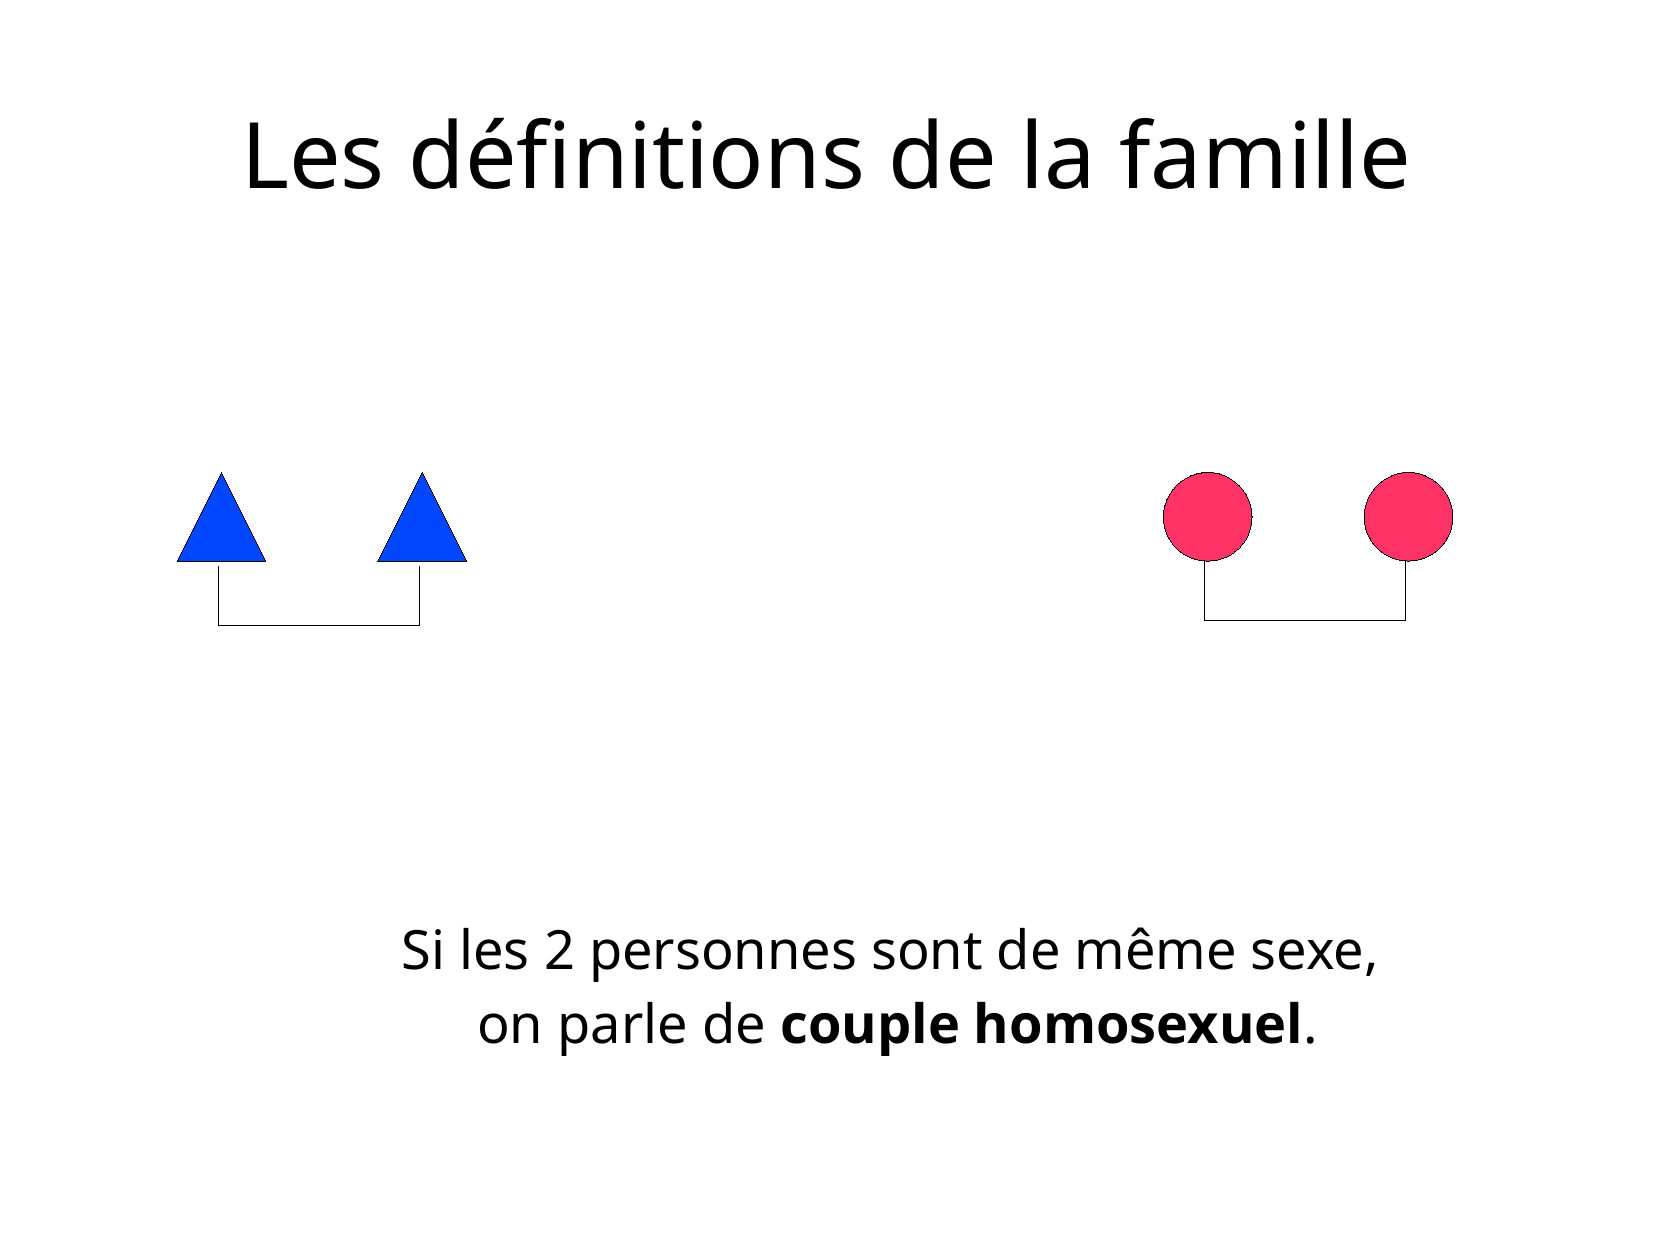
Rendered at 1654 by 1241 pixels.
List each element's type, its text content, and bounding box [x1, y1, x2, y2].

text_box Si les 2 personnes sont de même sexe, on parle de couple homosexuel. [387, 915, 1267, 1056]
title Les définitions de la famille [82, 49, 1571, 257]
text_box [177, 472, 266, 562]
text_box [377, 472, 467, 562]
text_box [1163, 472, 1253, 562]
text_box [1364, 472, 1453, 562]
